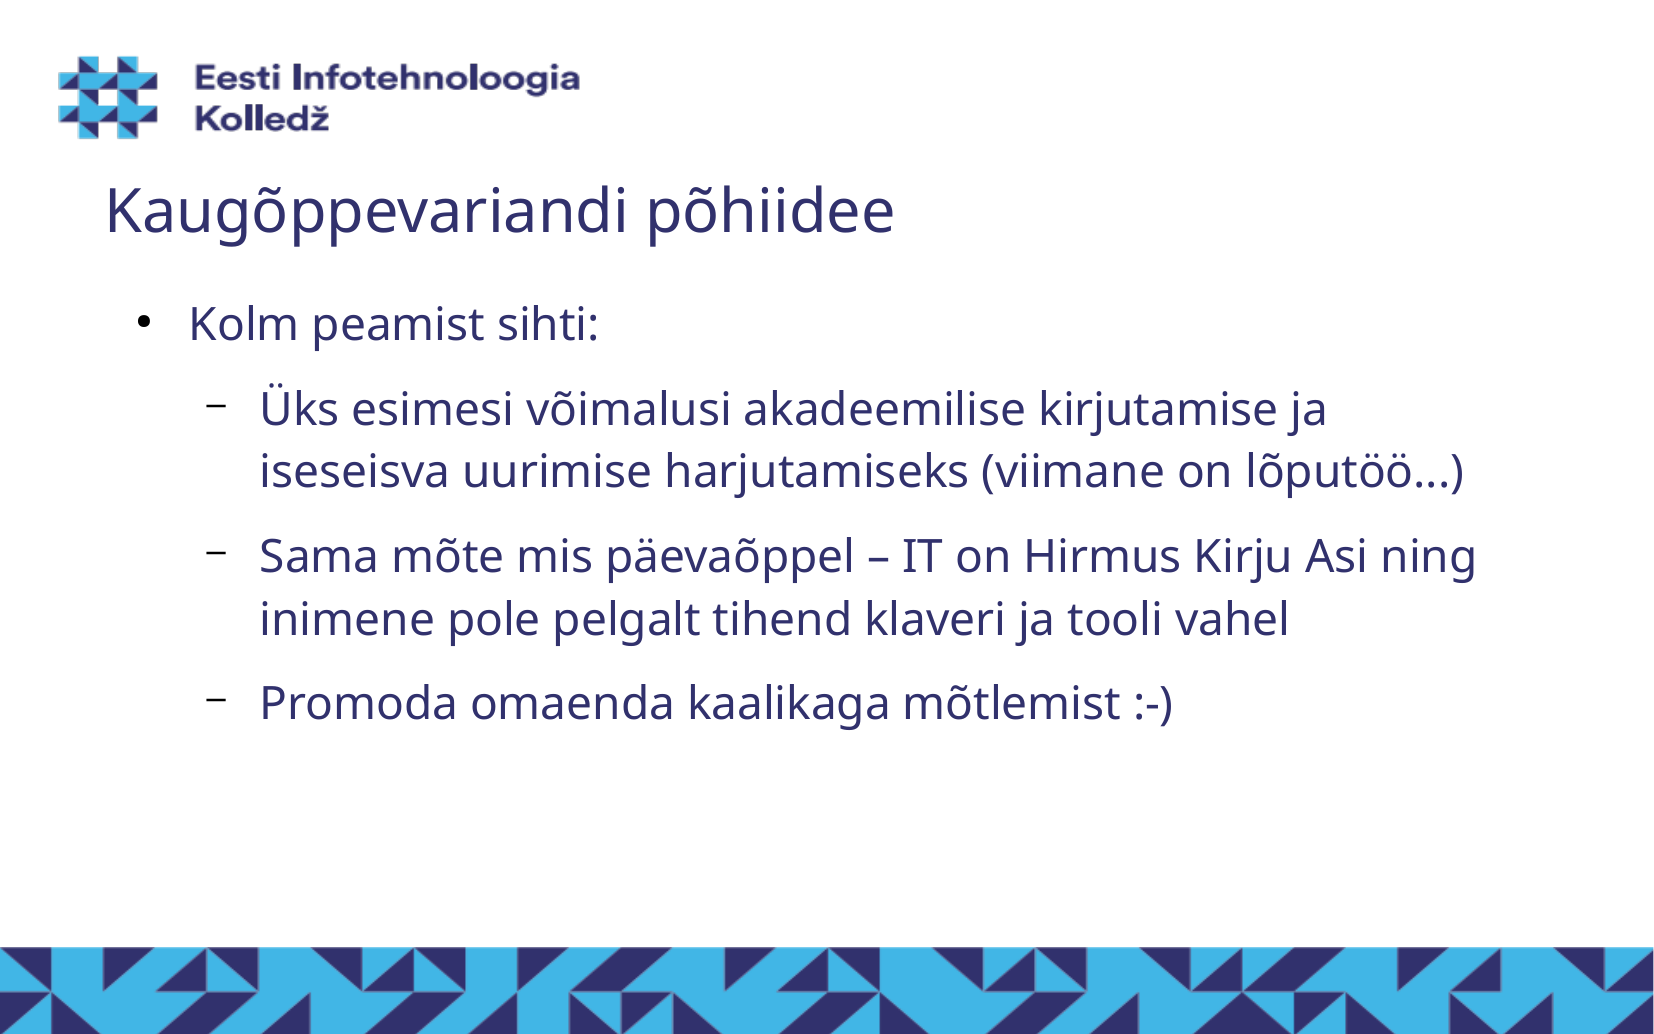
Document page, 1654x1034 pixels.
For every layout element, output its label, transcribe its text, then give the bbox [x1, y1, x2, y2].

list Kolm peamist sihti: Üks esimesi võimalusi akadeemilise kirjutamise ja iseseisva uurimise harjutamiseks (viimane on lõputöö...) Sama mõte mis päevaõppel – IT on Hirmus Kirju Asi ning inimene pole pelgalt tihend klaveri ja tooli vahel Promoda omaenda kaalikaga mõtlemist :-) [118, 291, 1530, 849]
title Kaugõppevariandi põhiidee [104, 123, 1241, 296]
